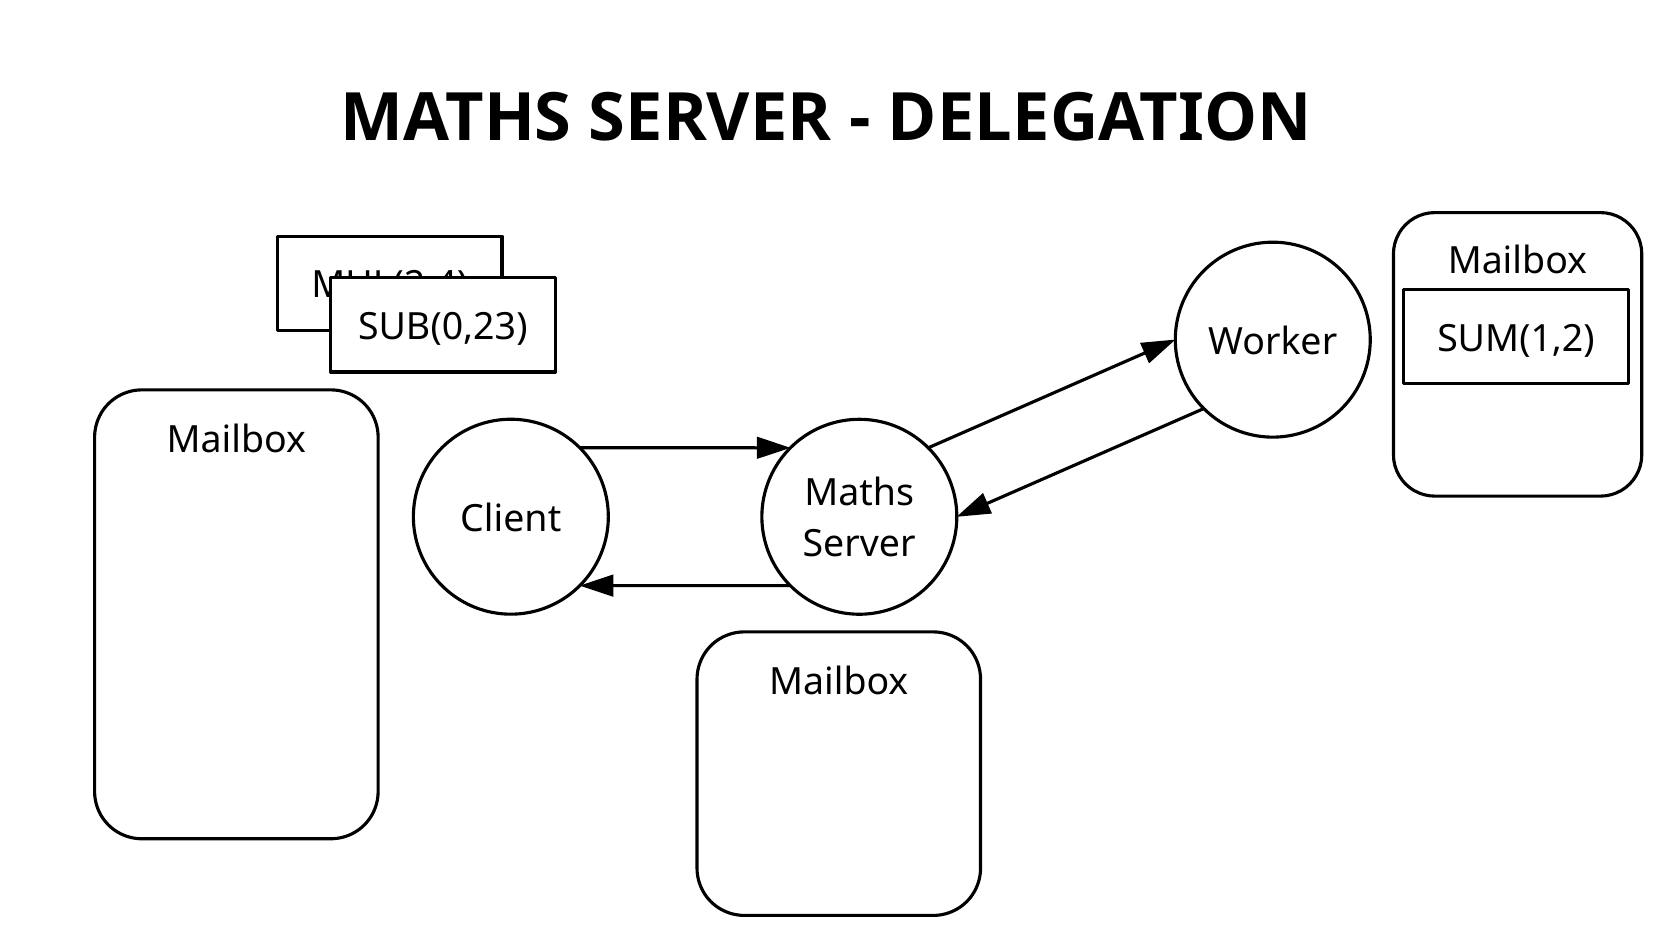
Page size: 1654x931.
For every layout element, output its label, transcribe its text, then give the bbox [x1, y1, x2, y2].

title MATHS SERVER - DELEGATION [82, 36, 1571, 193]
text_box Maths Server [761, 419, 957, 615]
text_box Client [413, 419, 609, 615]
text_box SUB(0,23) [330, 277, 556, 373]
text_box Worker [1175, 242, 1371, 438]
text_box Mailbox [1393, 212, 1642, 497]
text_box MUL(2,4) [277, 236, 502, 331]
text_box Mailbox [697, 631, 981, 916]
text_box Mailbox [94, 389, 379, 839]
text_box SUM(1,2) [1403, 289, 1629, 384]
